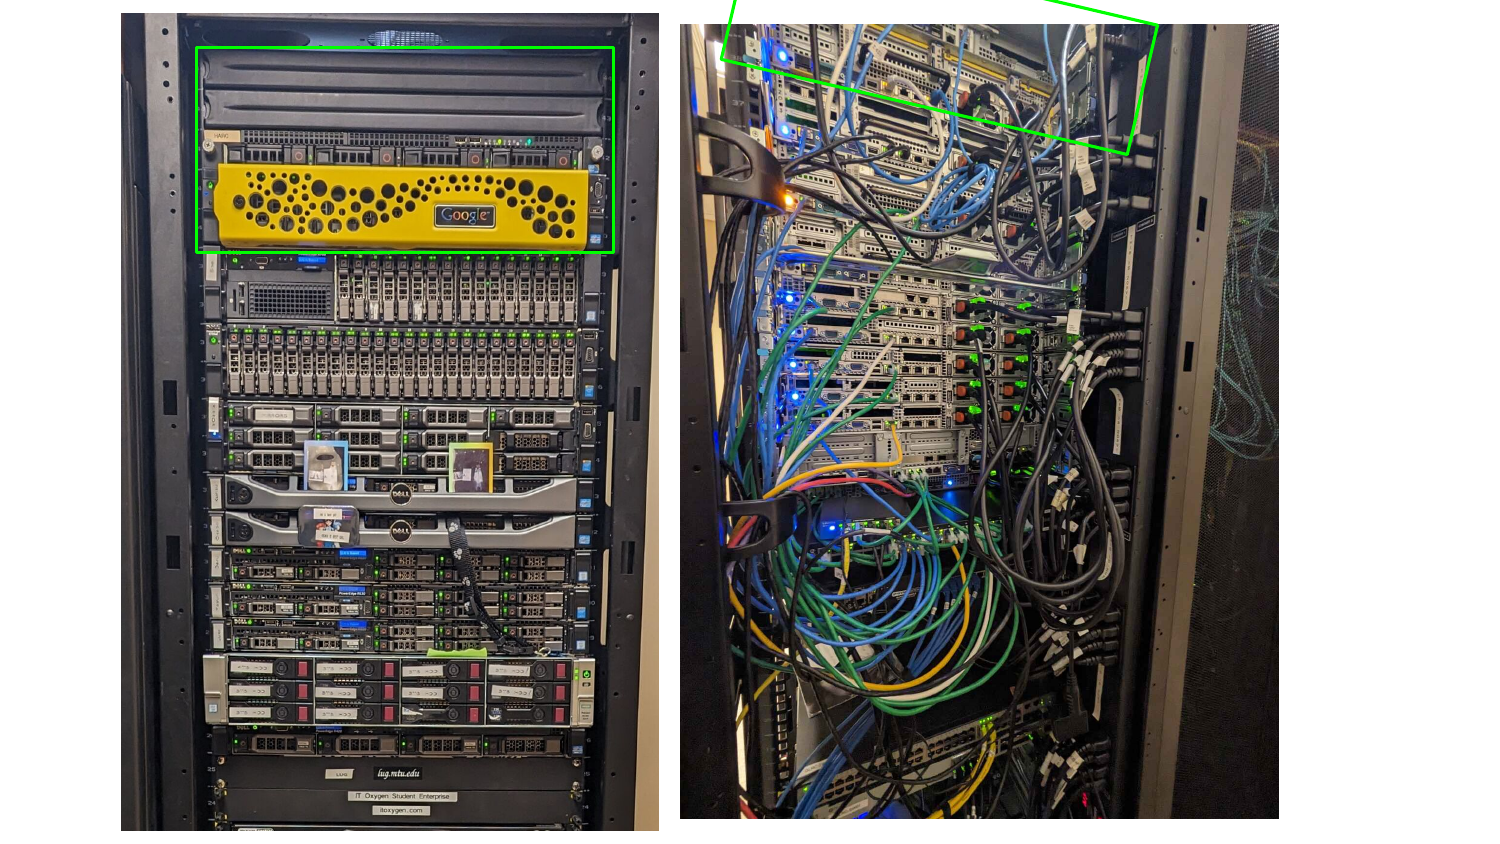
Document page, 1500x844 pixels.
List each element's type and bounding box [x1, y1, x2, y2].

picture [680, 24, 1279, 819]
picture [724, 24, 1155, 152]
picture [121, 13, 659, 831]
